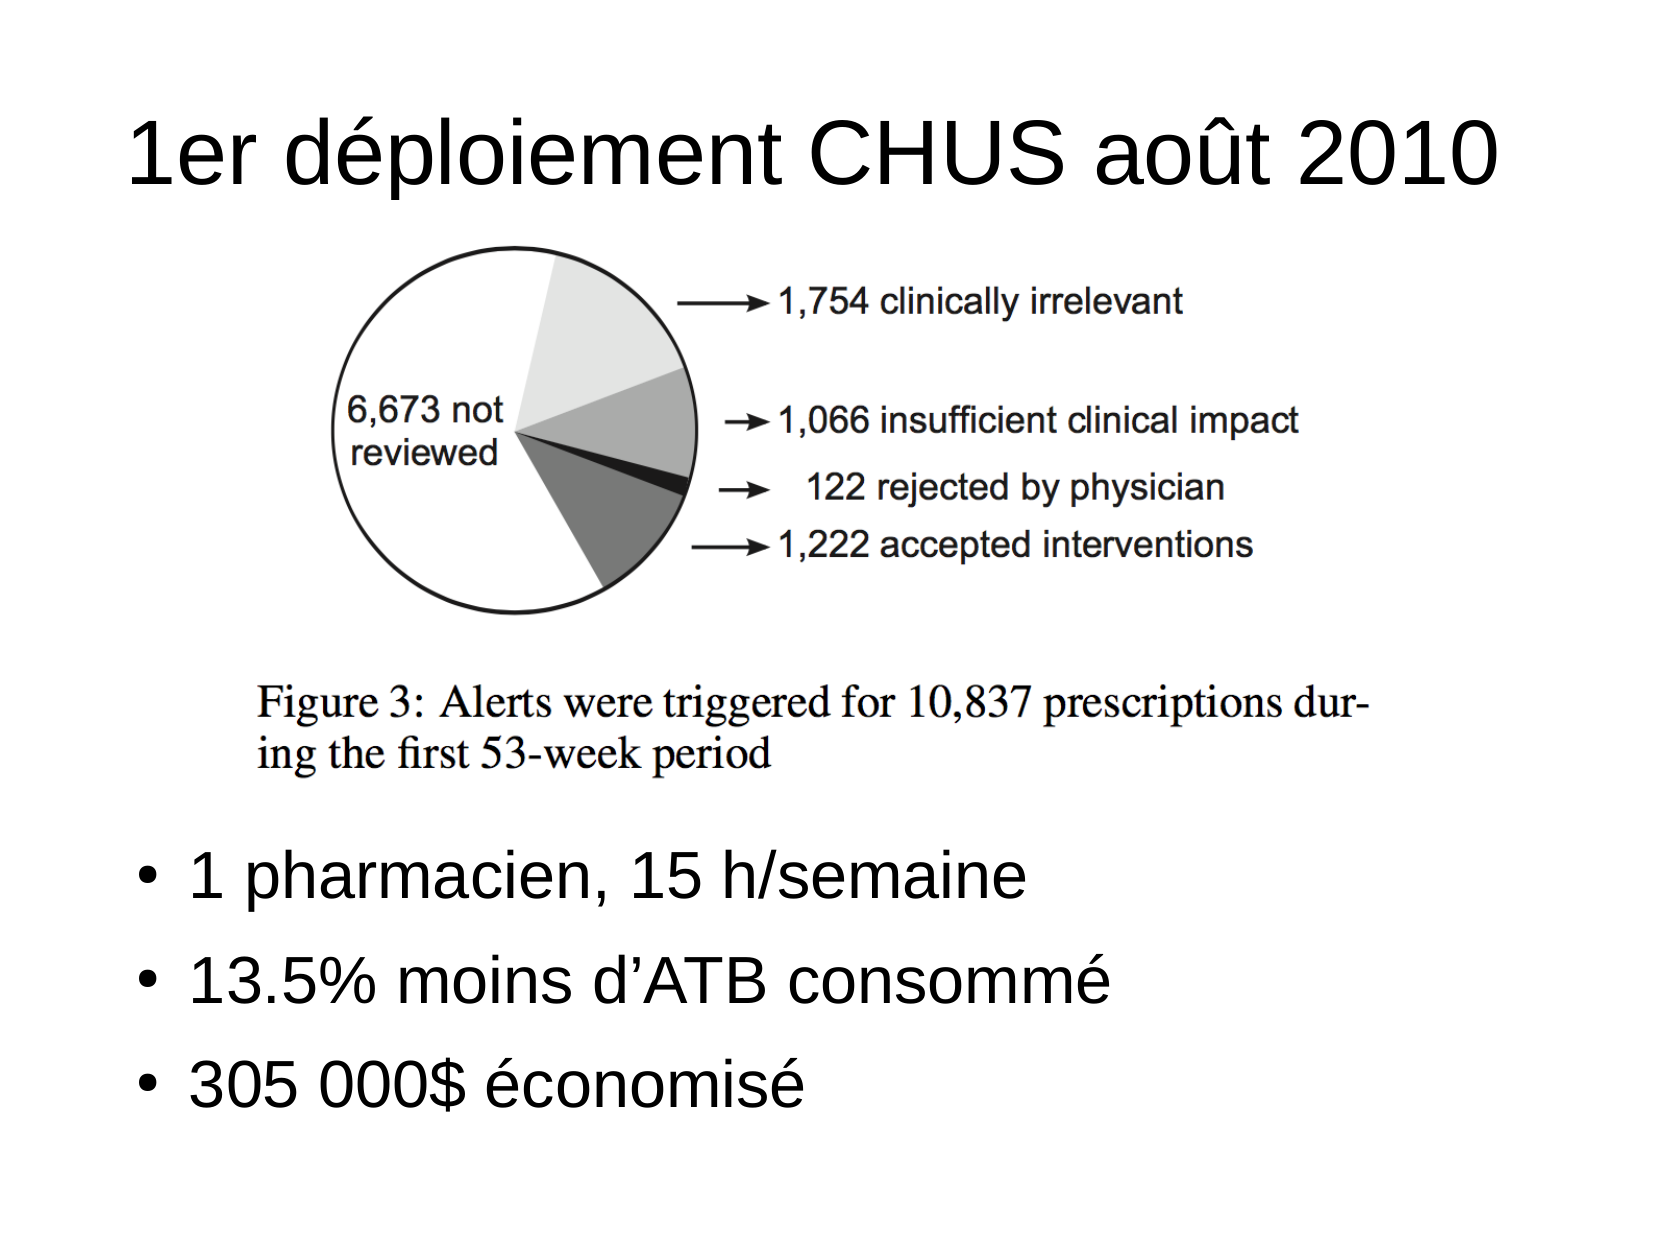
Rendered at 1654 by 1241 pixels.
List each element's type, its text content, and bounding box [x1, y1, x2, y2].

title 1er déploiement CHUS août 2010 [82, 49, 1571, 257]
picture [224, 200, 1404, 816]
list 1 pharmacien, 15 h/semaine 13.5% moins d’ATB consommé 305 000$ économisé [118, 838, 1359, 1241]
